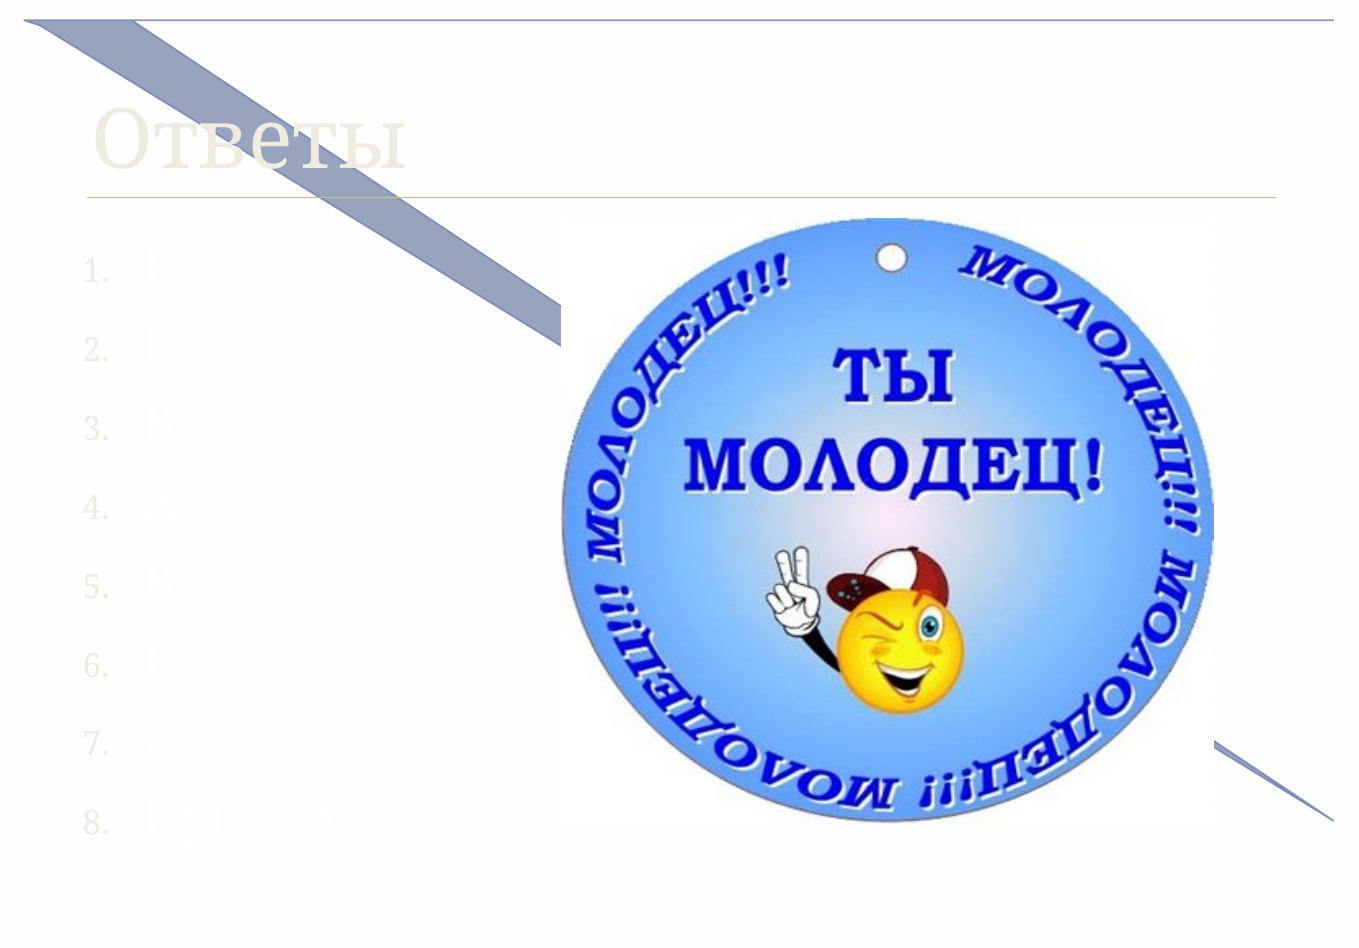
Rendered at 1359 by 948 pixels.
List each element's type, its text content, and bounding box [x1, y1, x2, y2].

picture [561, 218, 1214, 824]
list D D B A B D C Приз - A [67, 227, 1291, 853]
title Ответы [67, 35, 1291, 193]
